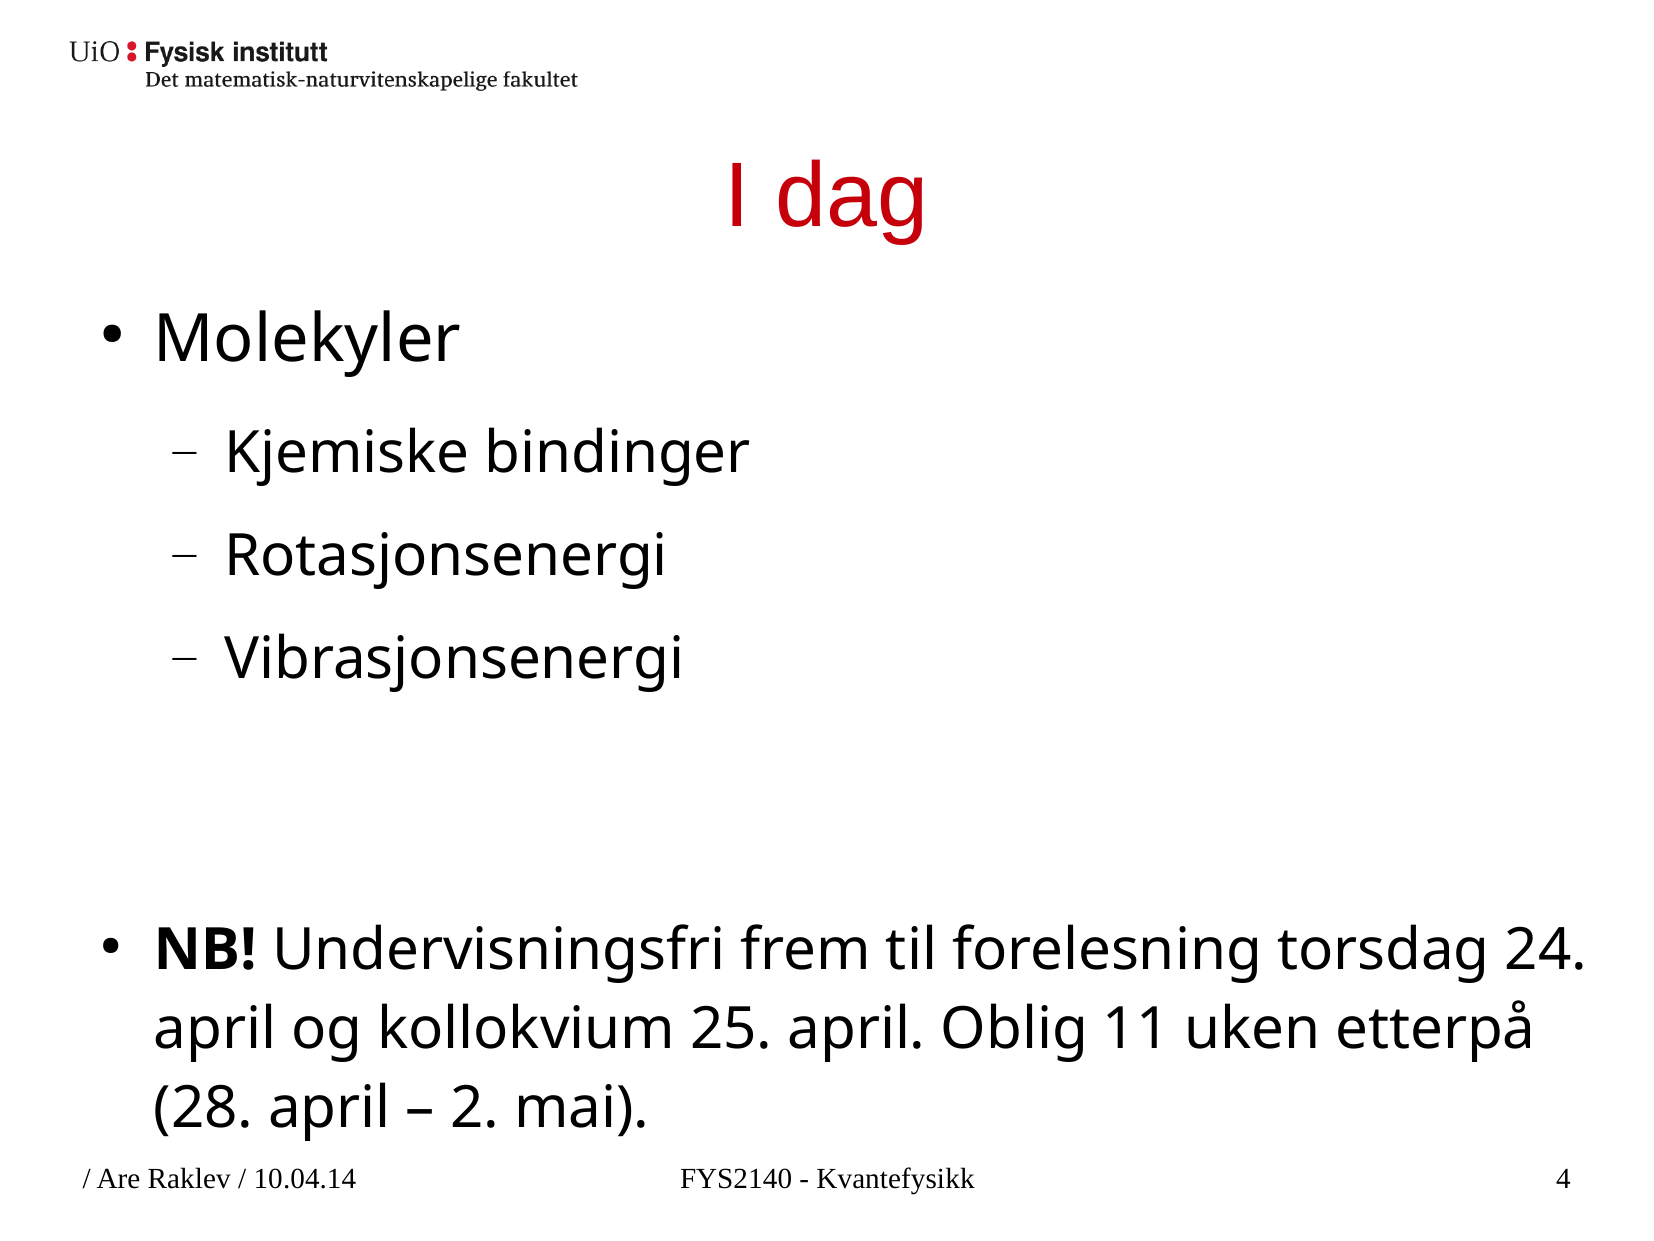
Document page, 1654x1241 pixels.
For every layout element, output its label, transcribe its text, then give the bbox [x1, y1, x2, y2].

title I dag [82, 90, 1571, 290]
picture [68, 37, 581, 93]
list Molekyler Kjemiske bindinger Rotasjonsenergi Vibrasjonsenergi NB! Undervisningsfri frem til forelesning torsdag 24. april og kollokvium 25. april. Oblig 11 uken etterpå (28. april – 2. mai). [82, 290, 1613, 1094]
